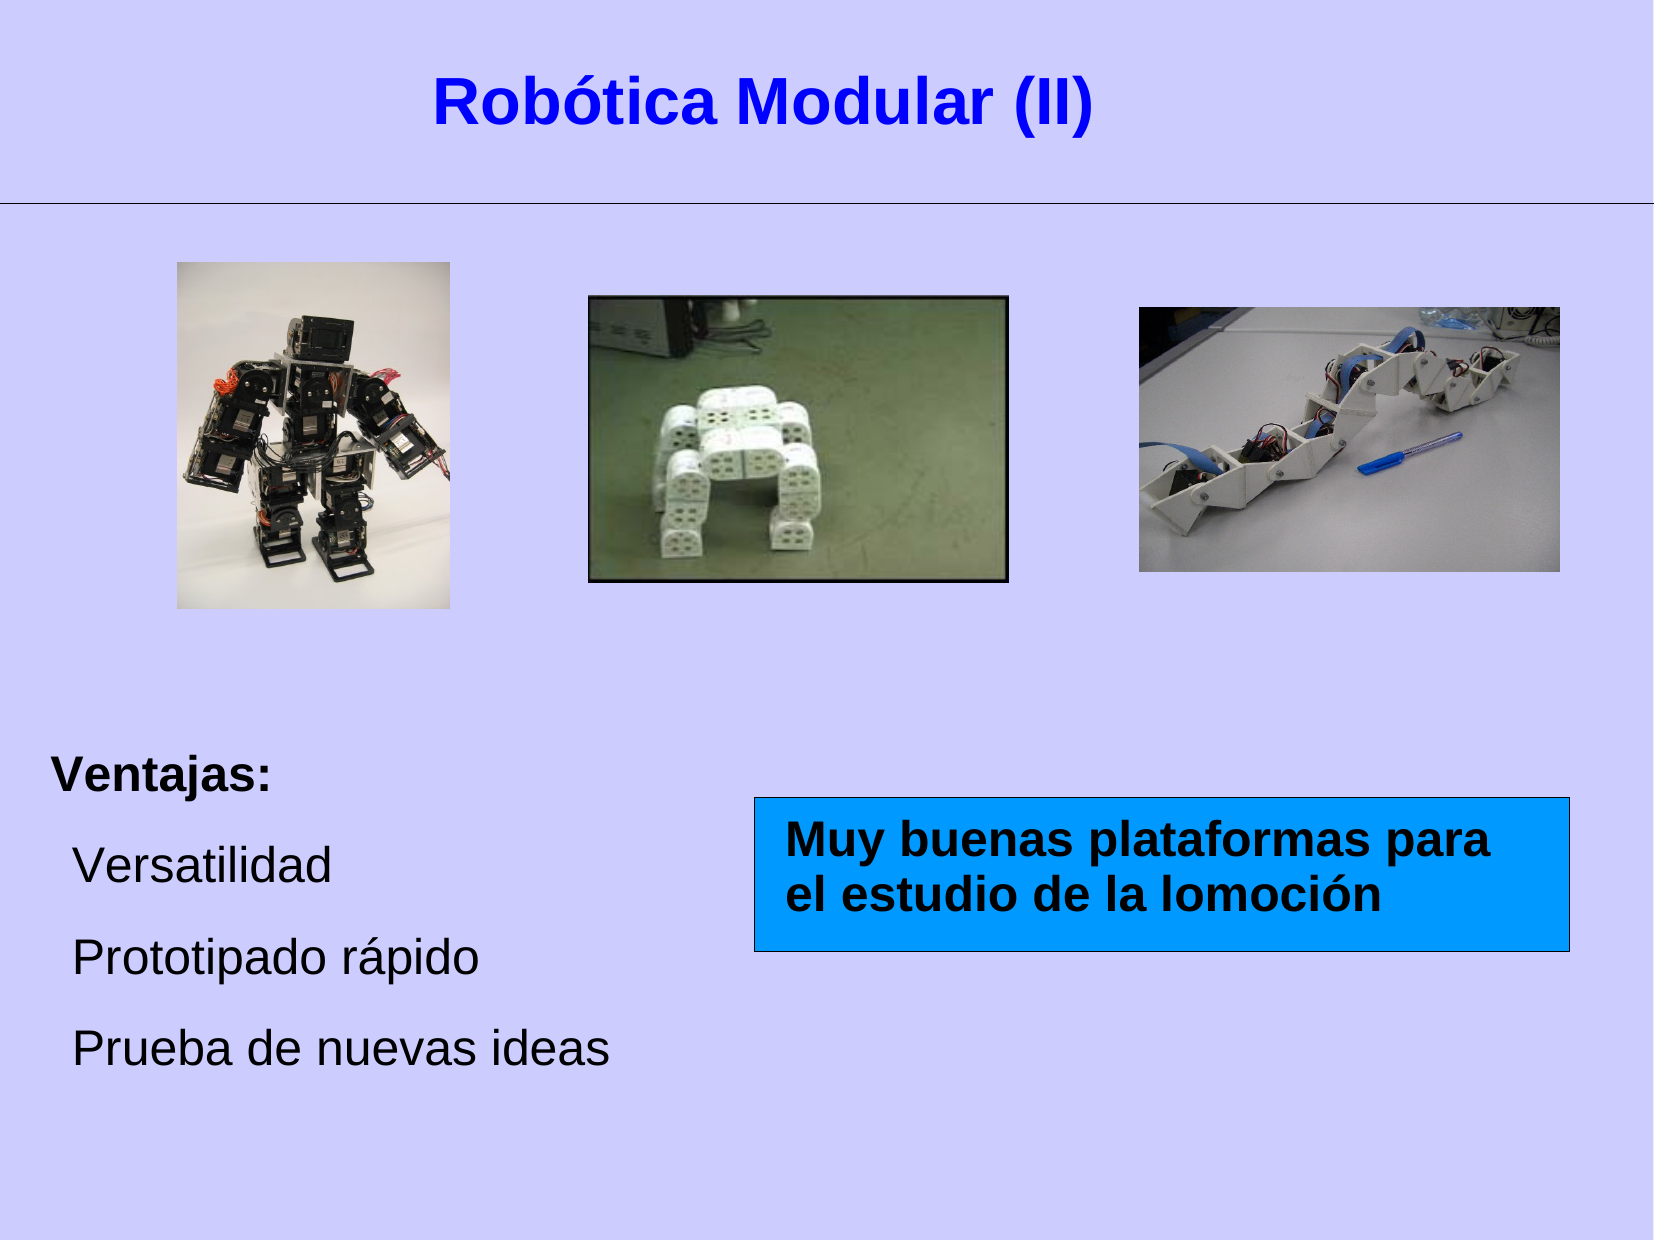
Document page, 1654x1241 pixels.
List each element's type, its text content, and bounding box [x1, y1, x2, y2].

picture [177, 262, 450, 609]
title Robótica Modular (II) [126, 0, 1402, 191]
text_box Muy buenas plataformas para el estudio de la lomoción [785, 810, 1535, 926]
text_box [754, 797, 1570, 952]
picture [588, 295, 1009, 583]
picture [1139, 307, 1560, 572]
text_box Ventajas: Versatilidad Prototipado rápido Prueba de nuevas ideas [36, 746, 636, 1076]
